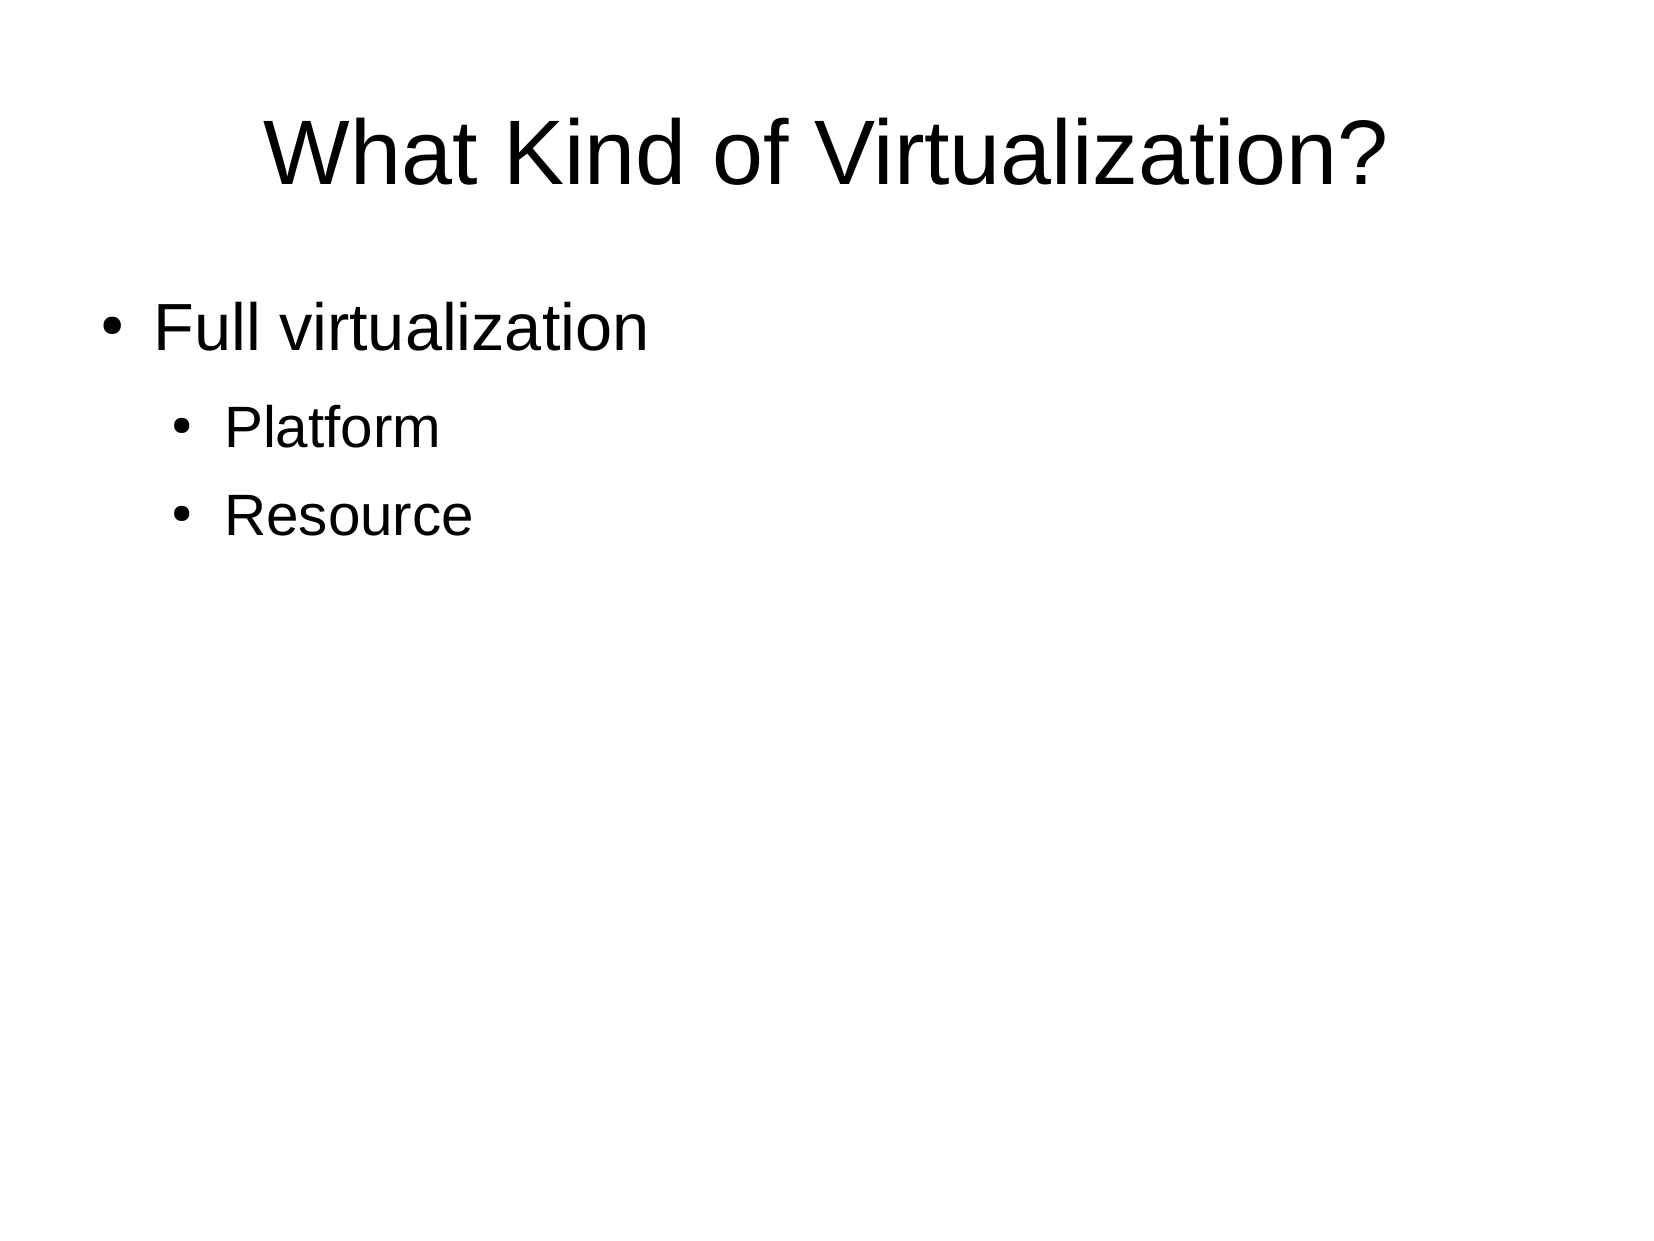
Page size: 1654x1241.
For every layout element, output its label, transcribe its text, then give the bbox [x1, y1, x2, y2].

title What Kind of Virtualization? [82, 56, 1571, 250]
list Full virtualization Platform Resource [82, 290, 1571, 1094]
